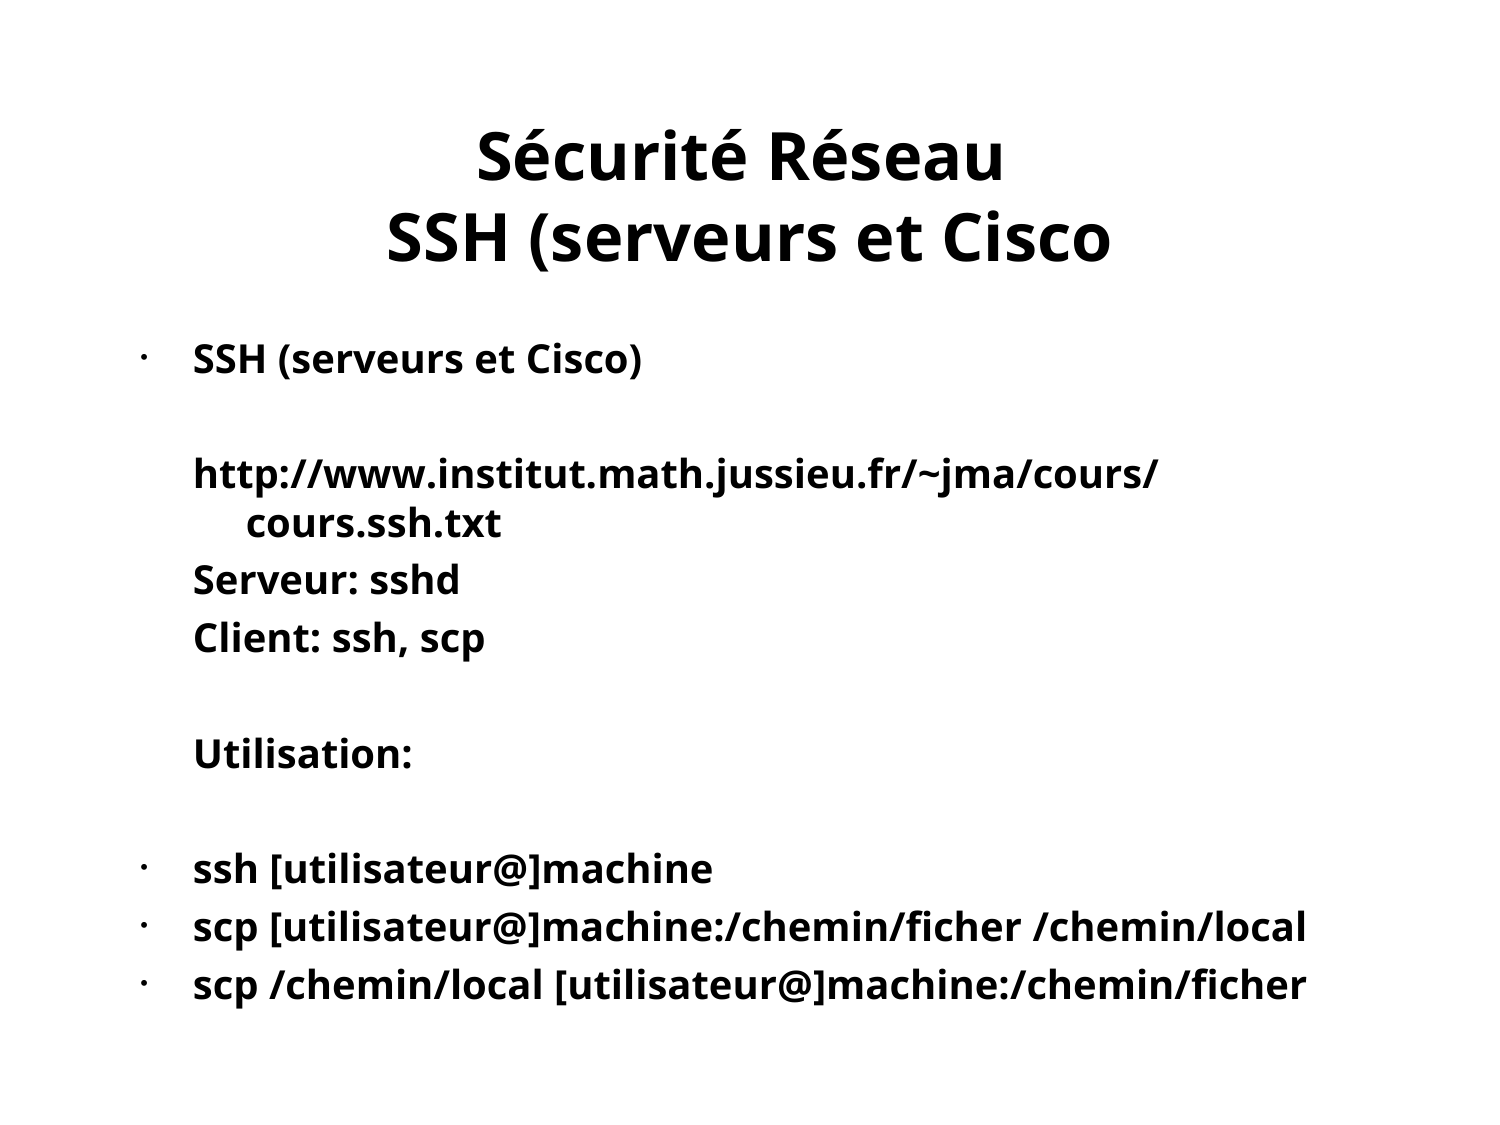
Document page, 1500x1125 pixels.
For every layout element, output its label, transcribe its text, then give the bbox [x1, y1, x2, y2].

list SSH (serveurs et Cisco) http://www.institut.math.jussieu.fr/~jma/cours/cours.ssh.txt Serveur: sshd Client: ssh, scp Utilisation: ssh [utilisateur@]machine scp [utilisateur@]machine:/chemin/ficher /chemin/local scp /chemin/local [utilisateur@]machine:/chemin/ficher [125, 324, 1401, 1018]
title Sécurité Réseau SSH (serveurs et Cisco [112, 94, 1388, 293]
